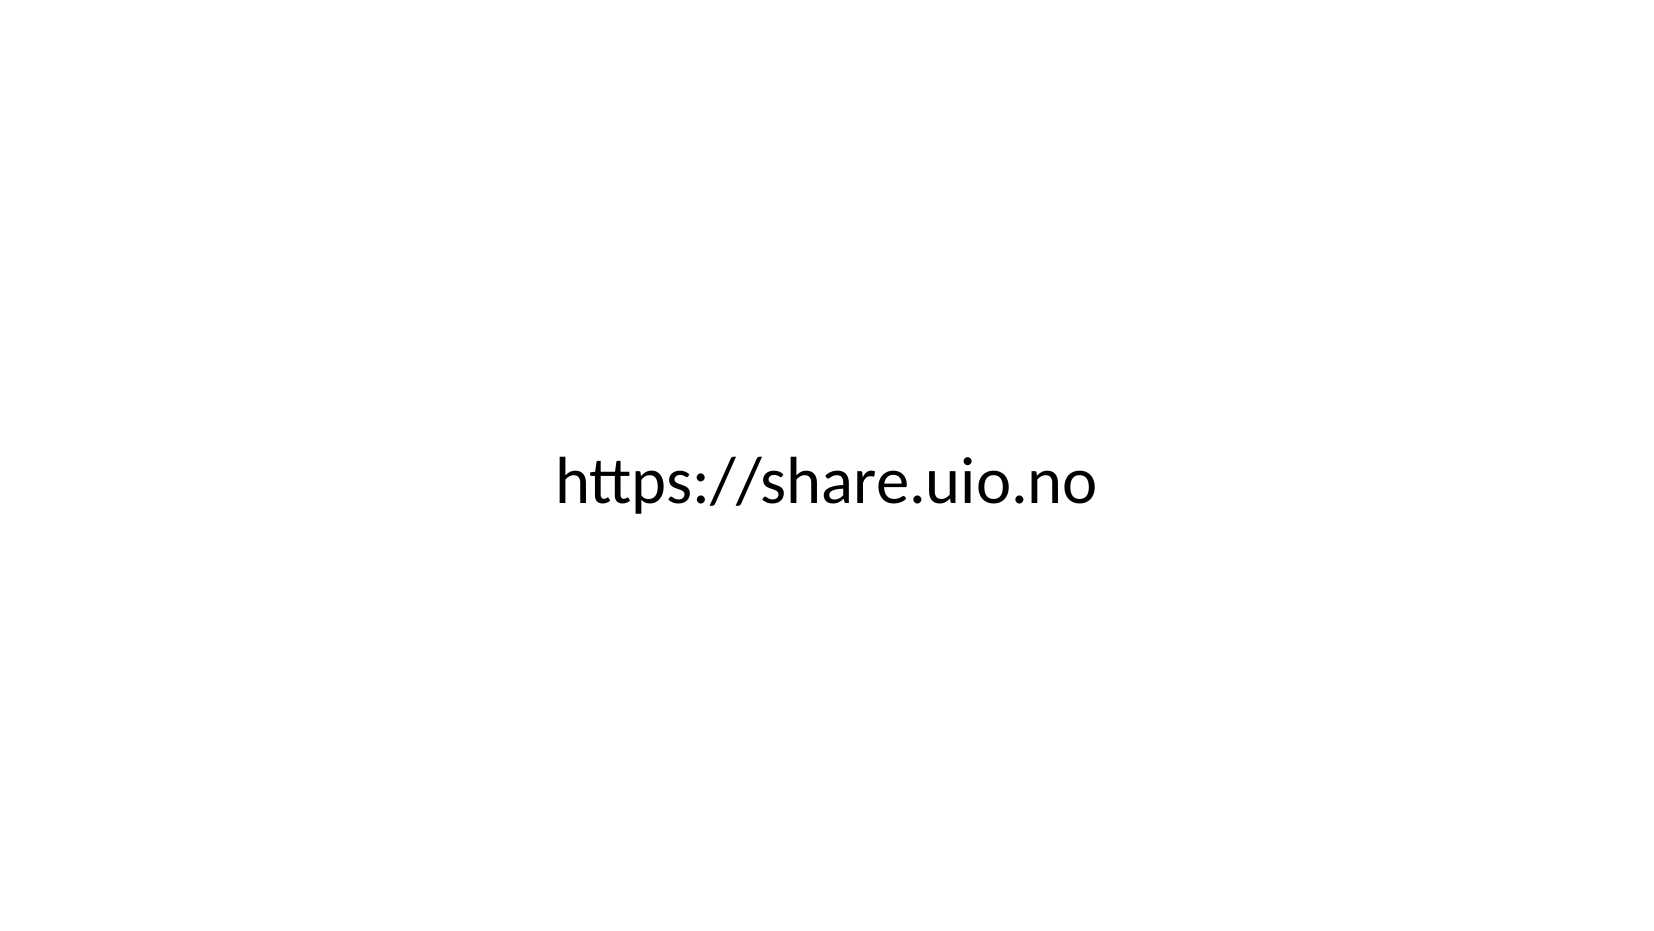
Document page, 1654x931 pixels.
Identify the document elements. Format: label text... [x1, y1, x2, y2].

subtitle https://share.uio.no [82, 217, 1571, 758]
